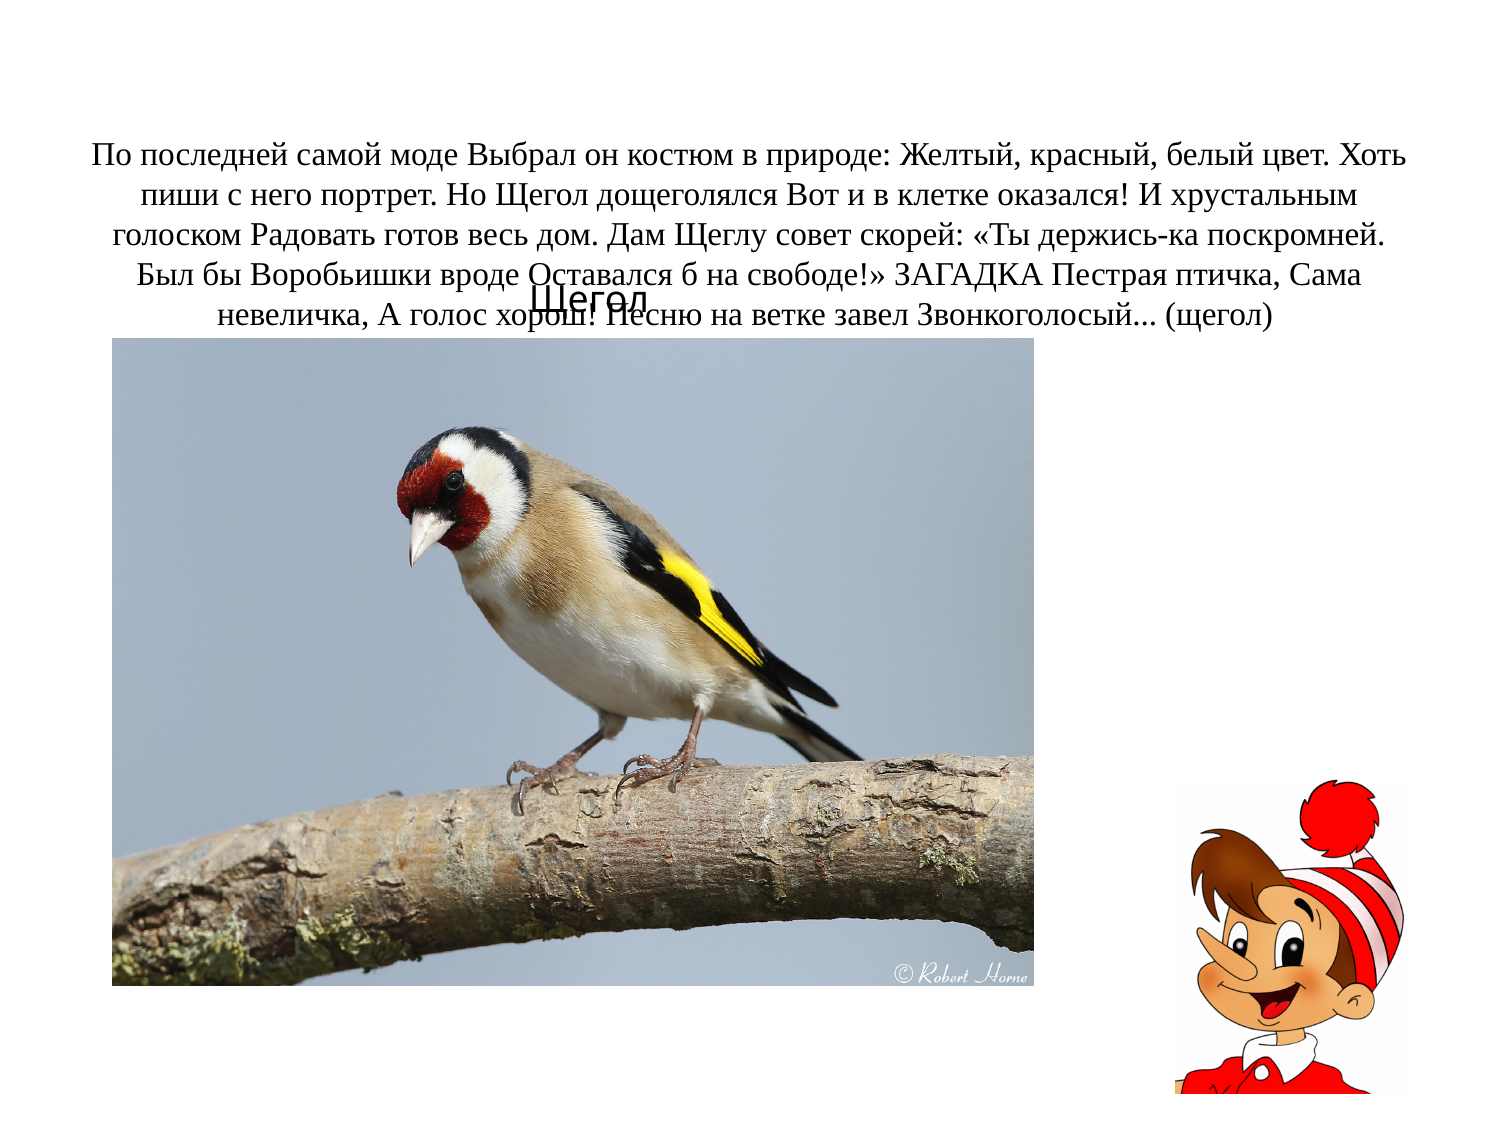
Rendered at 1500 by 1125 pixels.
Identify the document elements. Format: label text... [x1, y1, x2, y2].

title По последней самой моде Выбрал он костюм в природе: Желтый, красный, белый цвет. Хоть пиши с него портрет. Но Щегол дощеголялся Вот и в клетке оказался! И хрустальным голоском Радовать готов весь дом. Дам Щеглу совет скорей: «Ты держись-ка поскромней. Был бы Воробьишки вроде Оставался б на свободе!» ЗАГАДКА Пестрая птичка, Сама невеличка, А голос хорош! Песню на ветке завел Звонкоголосый... (щегол) [75, 45, 1426, 233]
picture [1175, 779, 1412, 1094]
picture [112, 338, 1034, 986]
text_box Щегол [514, 267, 664, 327]
